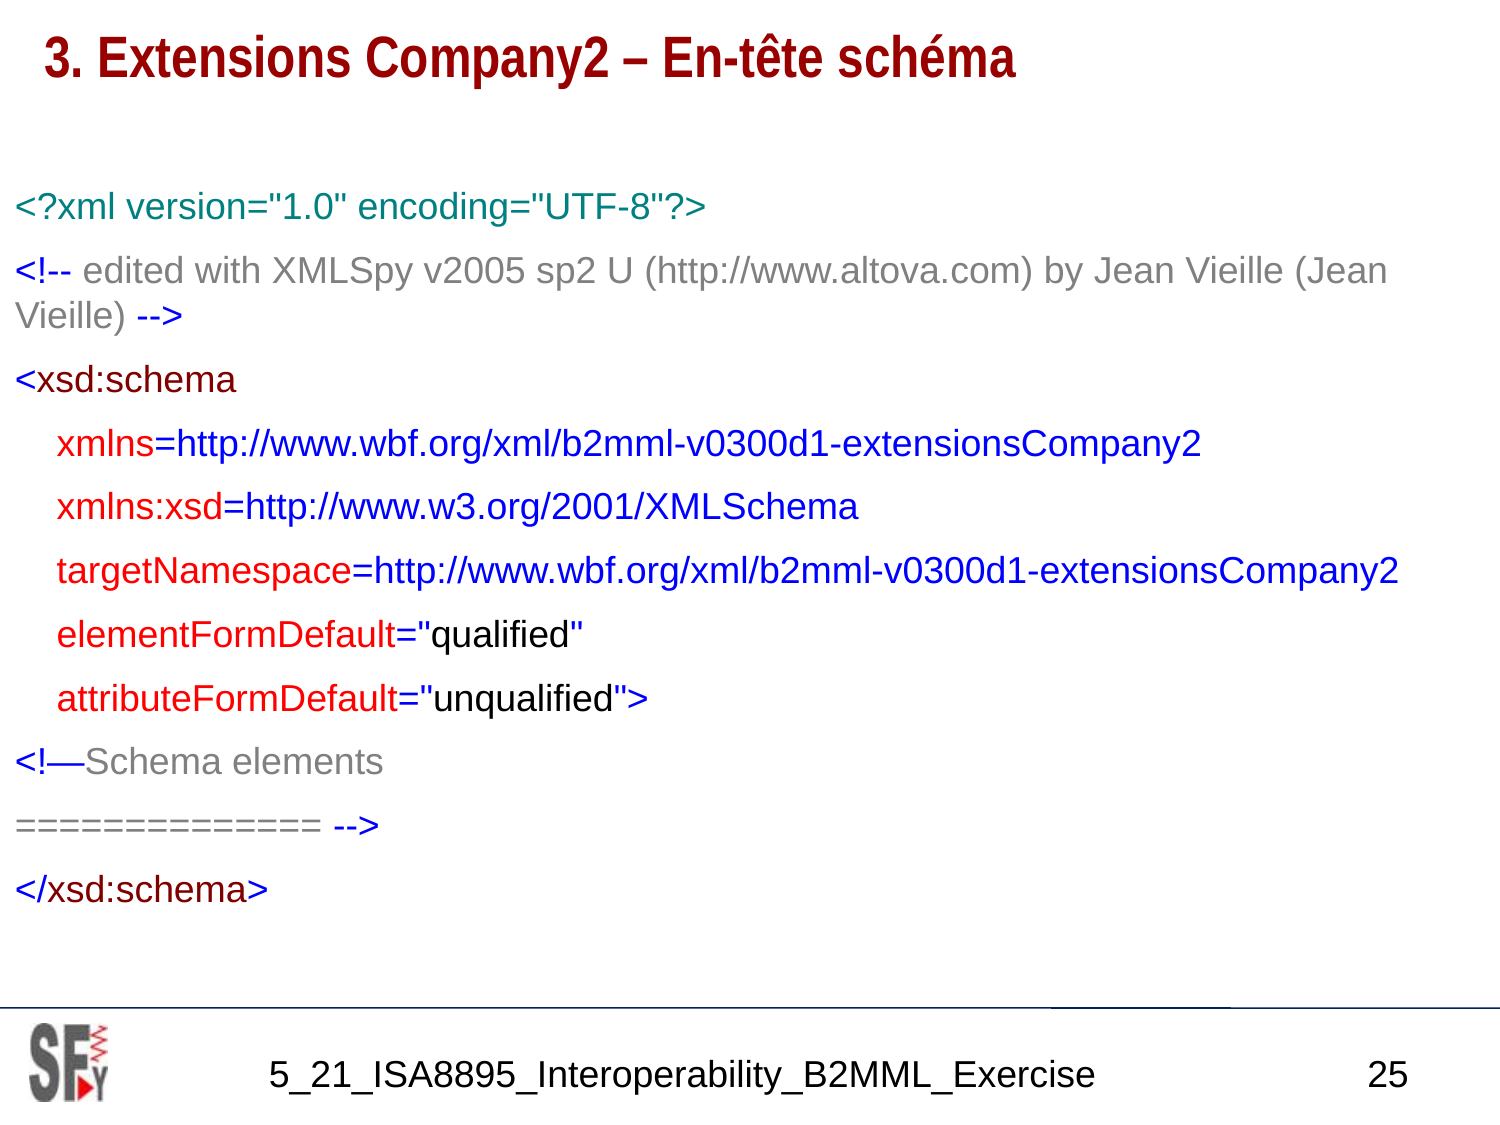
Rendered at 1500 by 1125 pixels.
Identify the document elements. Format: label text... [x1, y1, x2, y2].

title 3. Extensions Company2 – En-tête schéma [29, 12, 1471, 138]
text_box <?xml version="1.0" encoding="UTF-8"?> <!-- edited with XMLSpy v2005 sp2 U (http://www.altova.com) by Jean Vieille (Jean Vieille) --> <xsd:schema xmlns=http://www.wbf.org/xml/b2mml-v0300d1-extensionsCompany2 xmlns:xsd=http://www.w3.org/2001/XMLSchema targetNamespace=http://www.wbf.org/xml/b2mml-v0300d1-extensionsCompany2 elementFormDefault="qualified" attributeFormDefault="unqualified"> <!—Schema elements ============== --> </xsd:schema> [0, 174, 1500, 918]
slide_number <numéro> [1352, 1034, 1490, 1103]
footer 5_21_ISA8895_Interoperability_B2MML_Exercise [253, 1034, 1336, 1103]
picture [29, 1023, 108, 1102]
